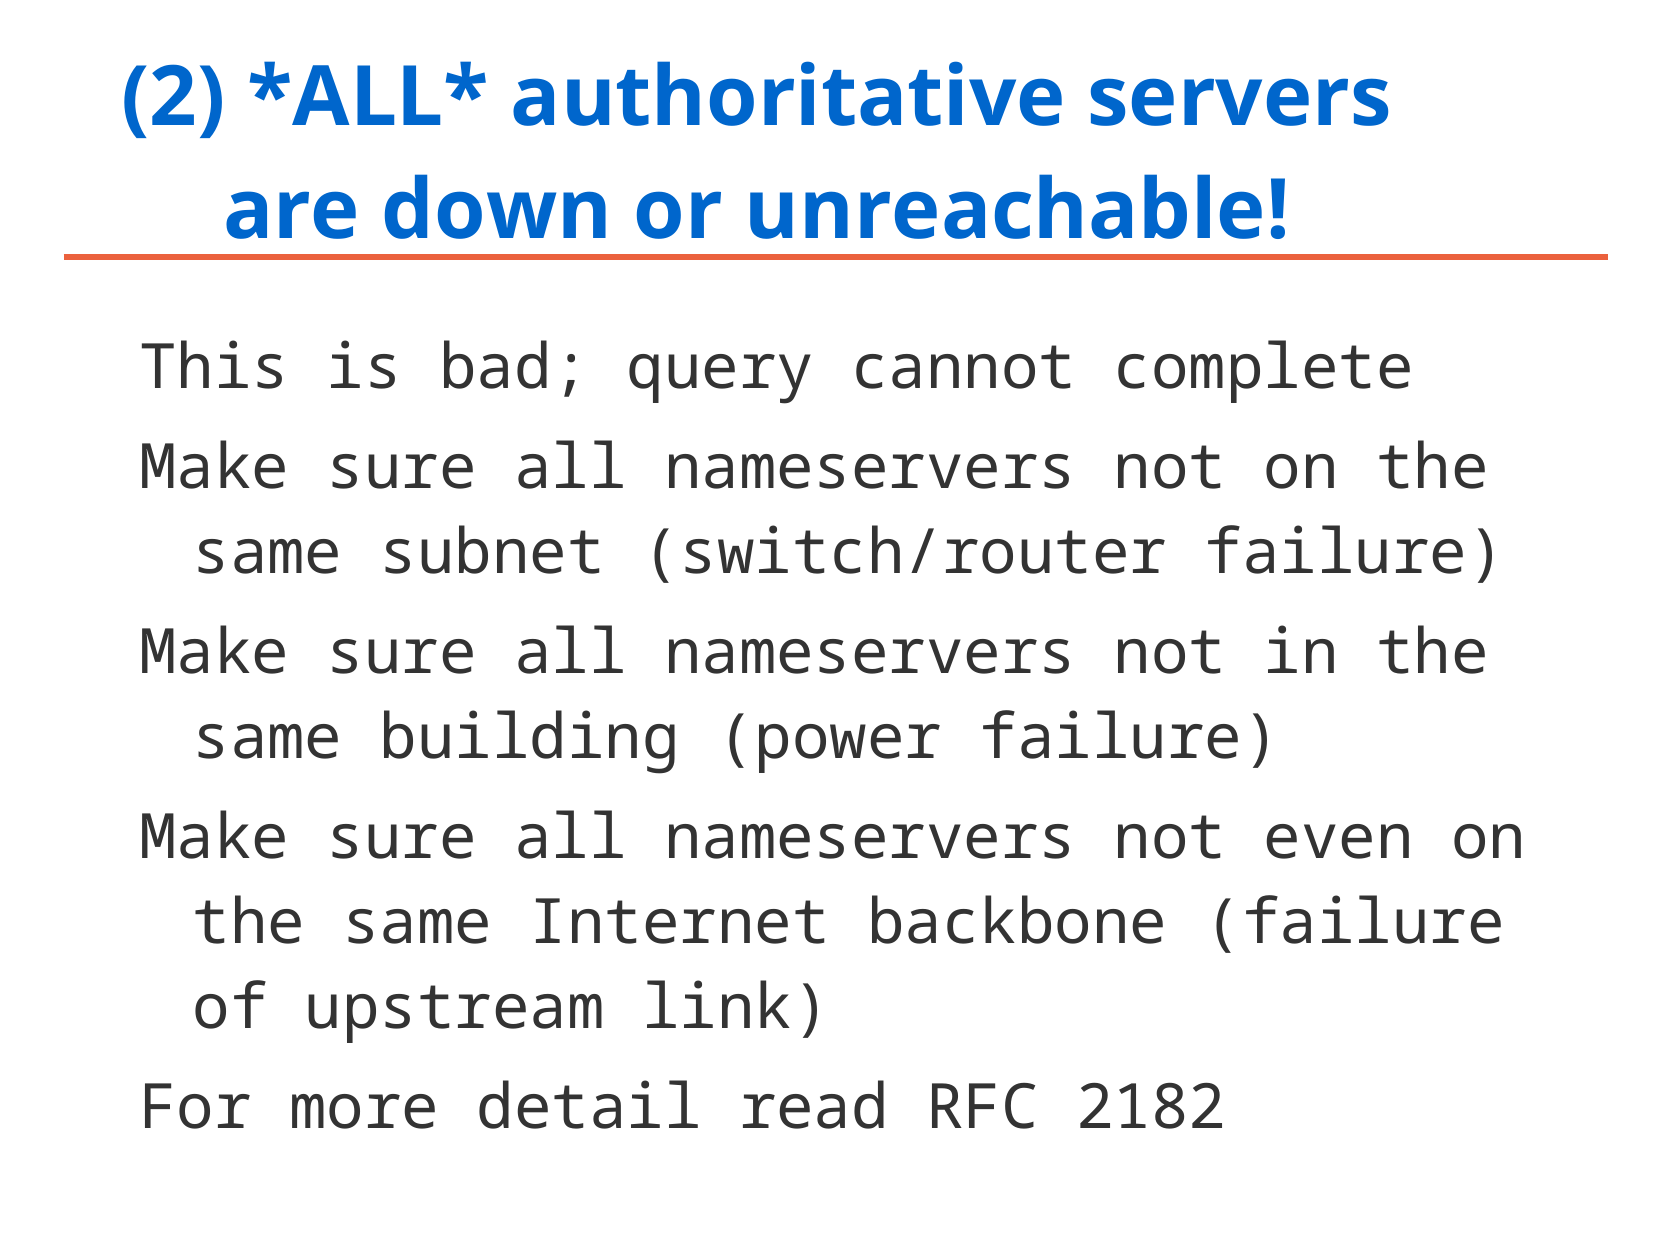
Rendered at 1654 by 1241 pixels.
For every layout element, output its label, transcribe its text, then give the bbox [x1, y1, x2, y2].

list This is bad; query cannot complete Make sure all nameservers not on the same subnet (switch/router failure) Make sure all nameservers not in the same building (power failure) Make sure all nameservers not even on the same Internet backbone (failure of upstream link) For more detail read RFC 2182 [121, 322, 1561, 1133]
title (2) *ALL* authoritative servers are down or unreachable! [121, 46, 1534, 254]
